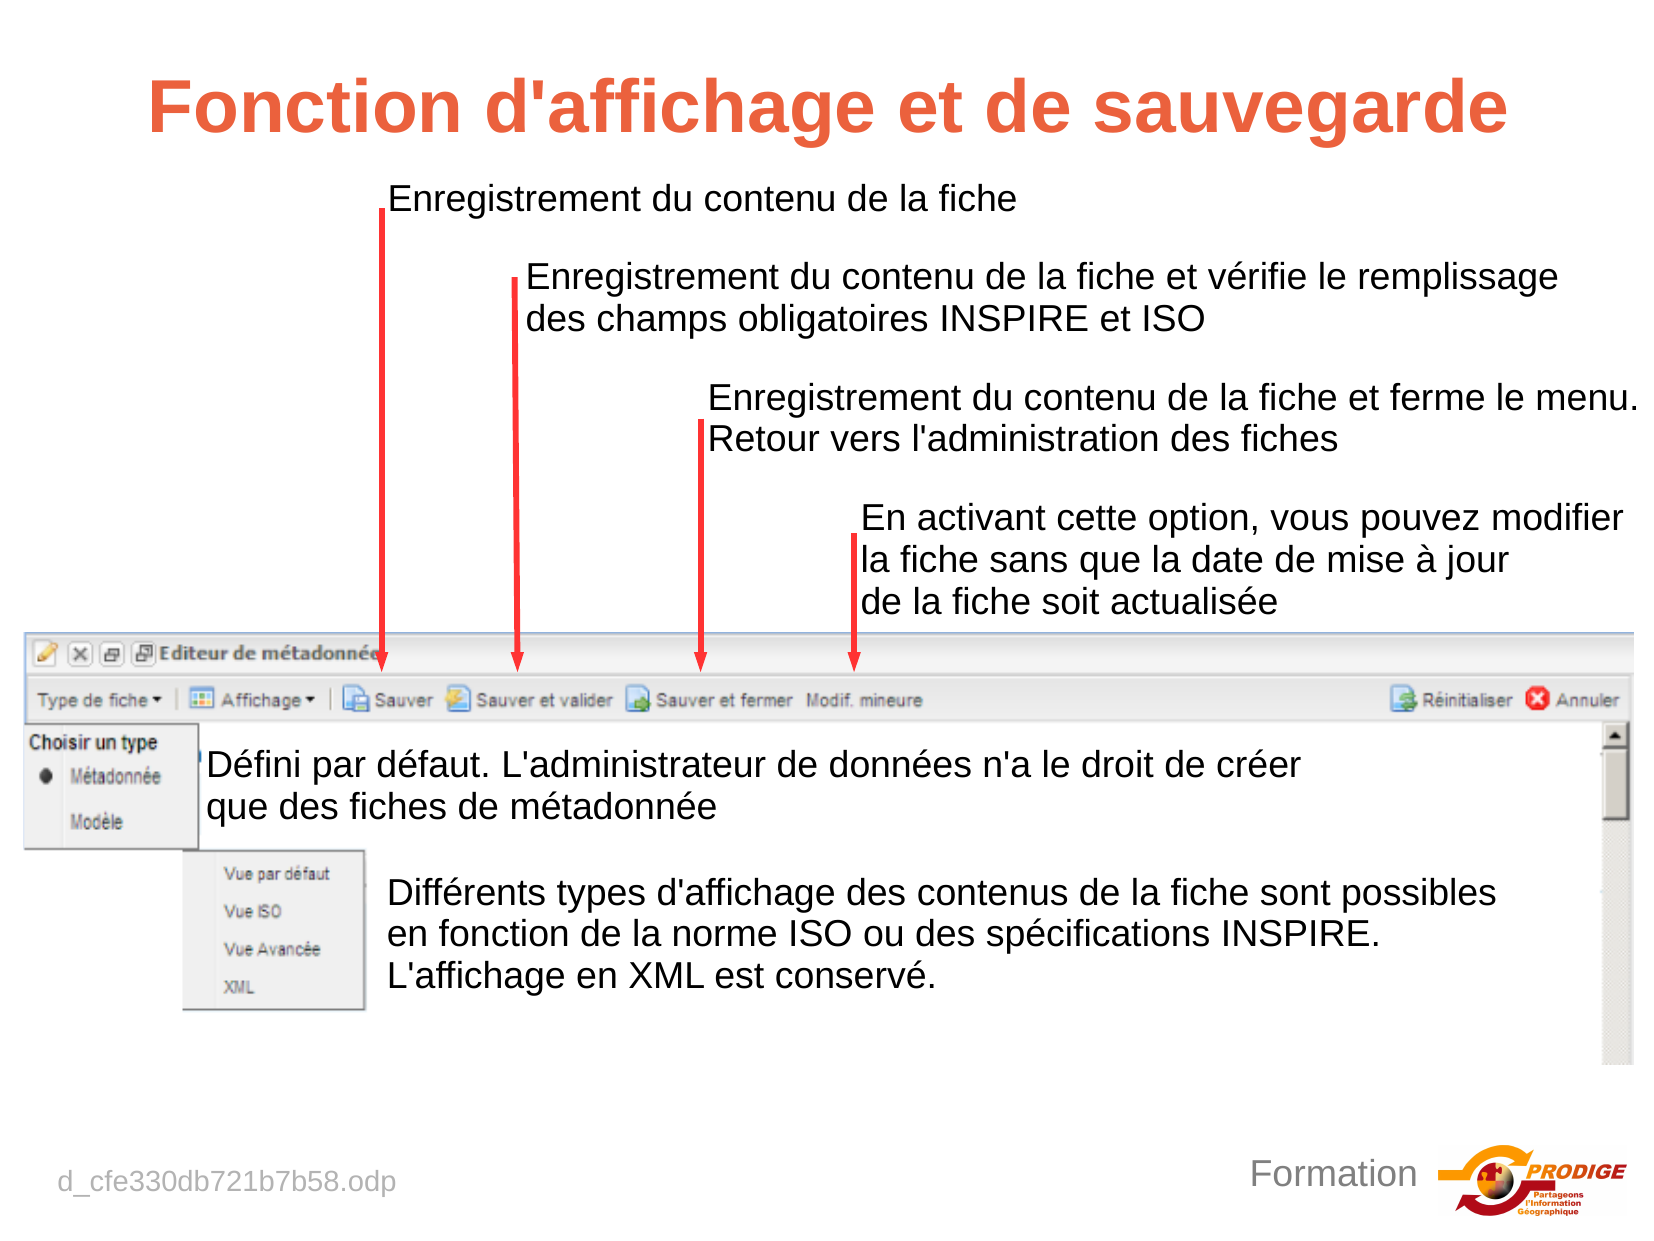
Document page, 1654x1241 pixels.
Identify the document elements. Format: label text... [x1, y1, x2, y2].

text_box Enregistrement du contenu de la fiche et ferme le menu. Retour vers l'administration des fiches [692, 368, 1654, 468]
text_box Enregistrement du contenu de la fiche [372, 170, 1044, 227]
title Fonction d'affichage et de sauvegarde [82, 9, 1576, 203]
text_box Défini par défaut. L'administrateur de données n'a le droit de créer que des fiches de métadonnée [188, 733, 1331, 839]
text_box Différents types d'affichage des contenus de la fiche sont possibles en fonction de la norme ISO ou des spécifications INSPIRE. L'affichage en XML est conservé. [369, 860, 1515, 1008]
text_box En activant cette option, vous pouvez modifier la fiche sans que la date de mise à jour de la fiche soit actualisée [845, 488, 1640, 630]
picture [23, 632, 1634, 1065]
text_box Enregistrement du contenu de la fiche et vérifie le remplissage des champs obligatoires INSPIRE et ISO [510, 247, 1585, 347]
picture [1438, 1145, 1627, 1216]
